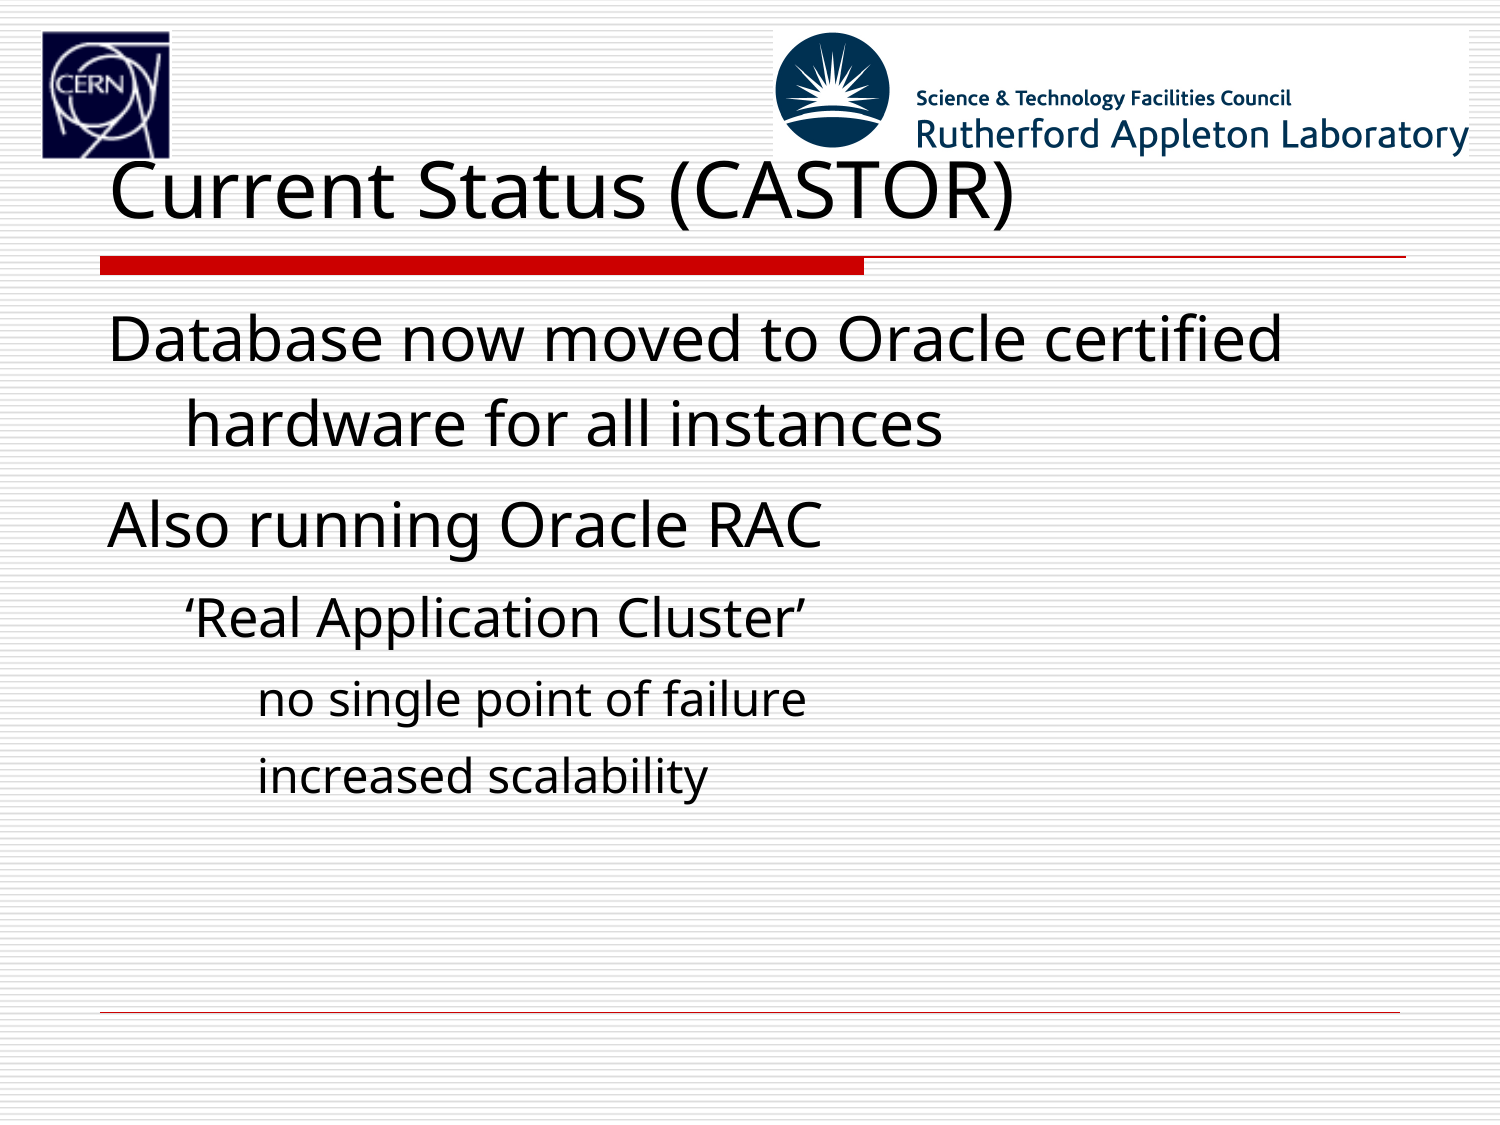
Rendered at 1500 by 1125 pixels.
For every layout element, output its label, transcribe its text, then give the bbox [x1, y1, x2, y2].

list Database now moved to Oracle certified hardware for all instances Also running Oracle RAC ‘Real Application Cluster’ no single point of failure increased scalability [92, 287, 1406, 988]
title Current Status (CASTOR) [94, 49, 1407, 250]
picture [0, 0, 1500, 1125]
